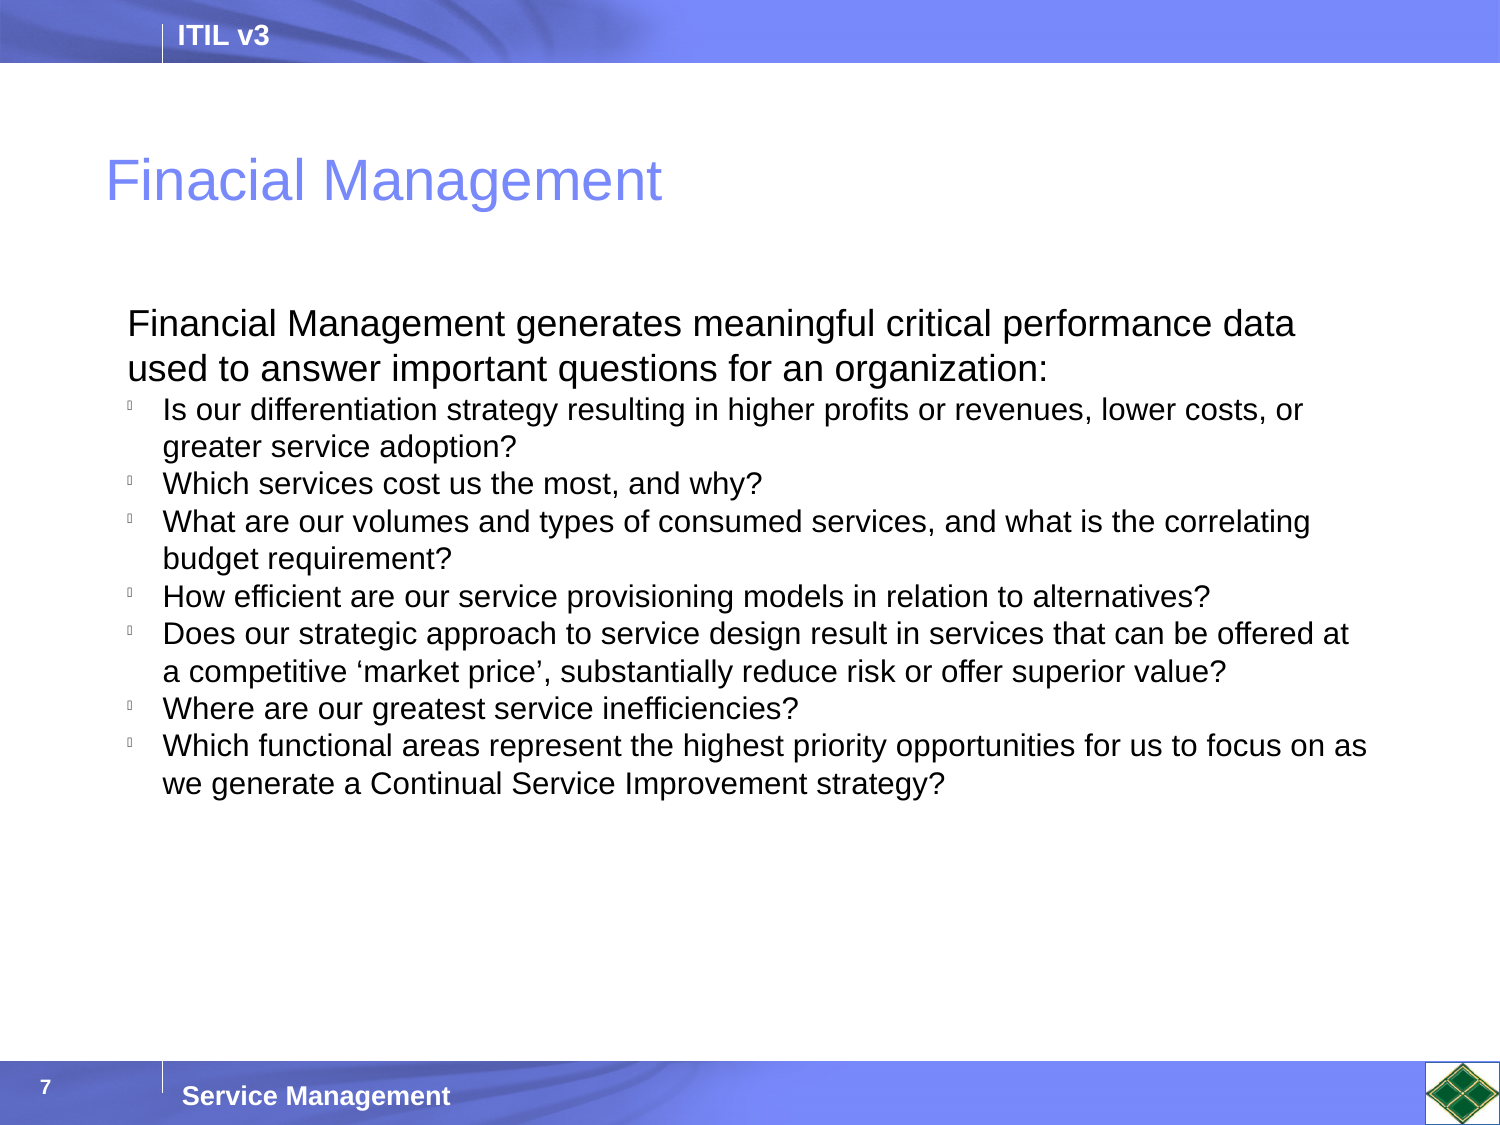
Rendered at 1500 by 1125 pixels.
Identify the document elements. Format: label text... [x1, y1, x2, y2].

picture [0, 0, 1500, 63]
picture [0, 1061, 1500, 1125]
text_box Financial Management generates meaningful critical performance data used to answer important questions for an organization: Is our differentiation strategy resulting in higher profits or revenues, lower costs, or greater service adoption? Which services cost us the most, and why? What are our volumes and types of consumed services, and what is the correlating budget requirement? How efficient are our service provisioning models in relation to alternatives? Does our strategic approach to service design result in services that can be offered at a competitive ‘market price’, substantially reduce risk or offer superior value? Where are our greatest service inefficiencies? Which functional areas represent the highest priority opportunities for us to focus on as we generate a Continual Service Improvement strategy? [112, 291, 1388, 932]
picture [1426, 1063, 1499, 1124]
text_box Finacial Management [90, 121, 1443, 221]
text_box <číslo> [25, 1066, 191, 1119]
